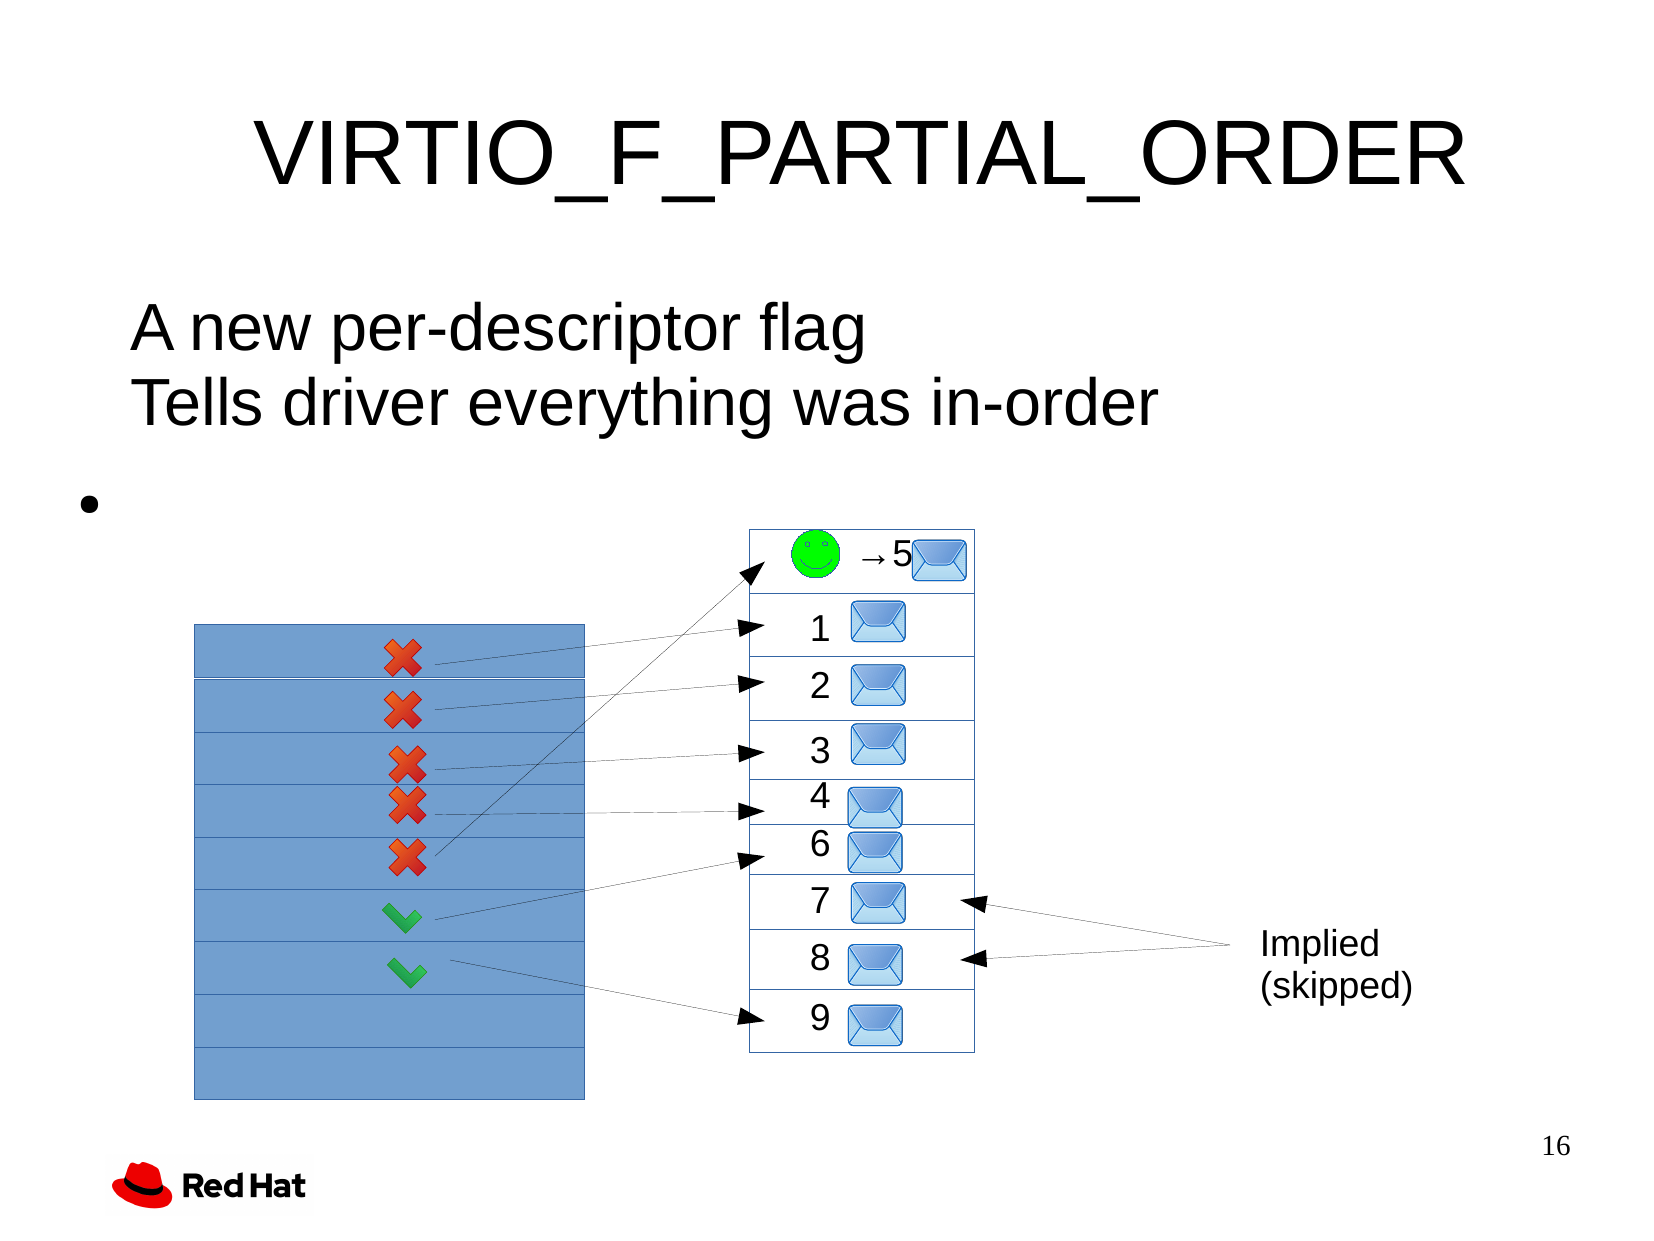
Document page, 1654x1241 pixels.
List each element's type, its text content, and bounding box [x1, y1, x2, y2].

text_box [791, 529, 840, 578]
text_box 7 [794, 872, 843, 930]
text_box 8 [794, 930, 840, 987]
text_box 6 [794, 825, 839, 872]
picture [839, 525, 975, 1061]
list A new per-descriptor flag Tells driver everything was in-order [60, 290, 1571, 1111]
text_box Implied (skipped) [1245, 915, 1471, 1014]
text_box 4 [794, 780, 839, 825]
text_box →5 [839, 525, 904, 601]
text_box 2 [794, 656, 843, 714]
text_box →5 [914, 596, 930, 601]
text_box 9 [794, 989, 840, 1047]
picture [105, 1154, 314, 1216]
picture [370, 625, 440, 1000]
text_box 3 [794, 722, 843, 780]
title VIRTIO_F_PARTIAL_ORDER [82, 49, 1571, 257]
text_box 1 [794, 600, 843, 656]
